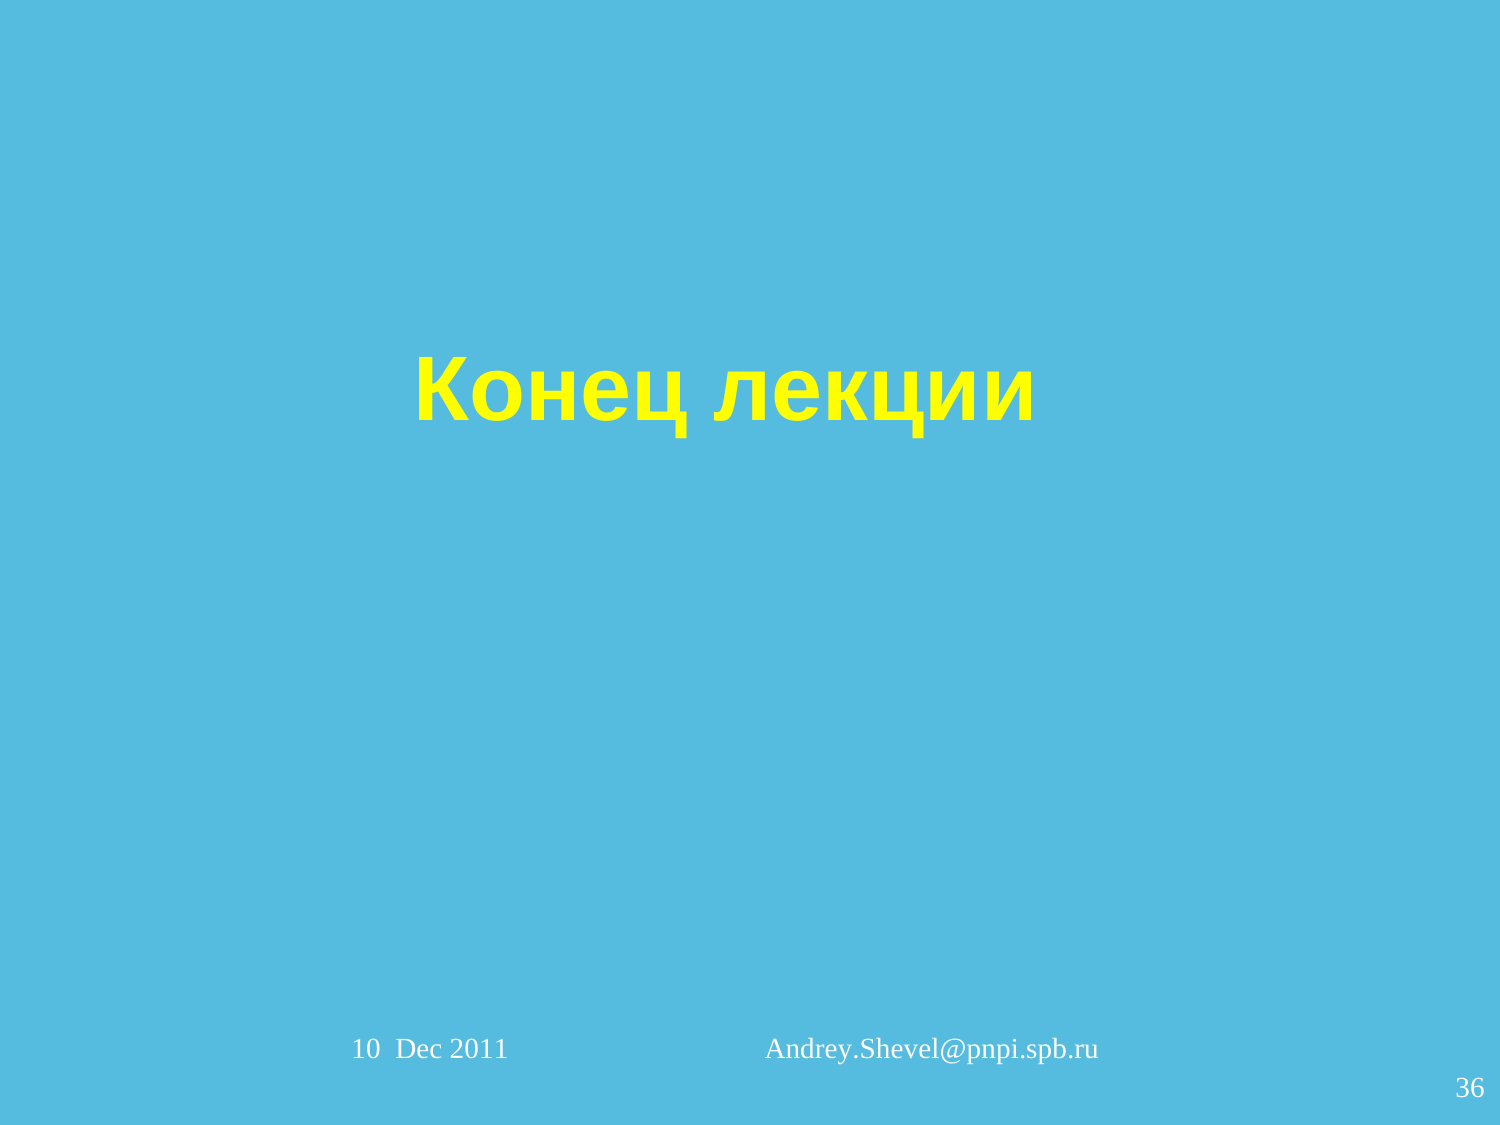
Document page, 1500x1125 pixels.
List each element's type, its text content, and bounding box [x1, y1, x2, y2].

title Конец лекции [88, 215, 1364, 562]
